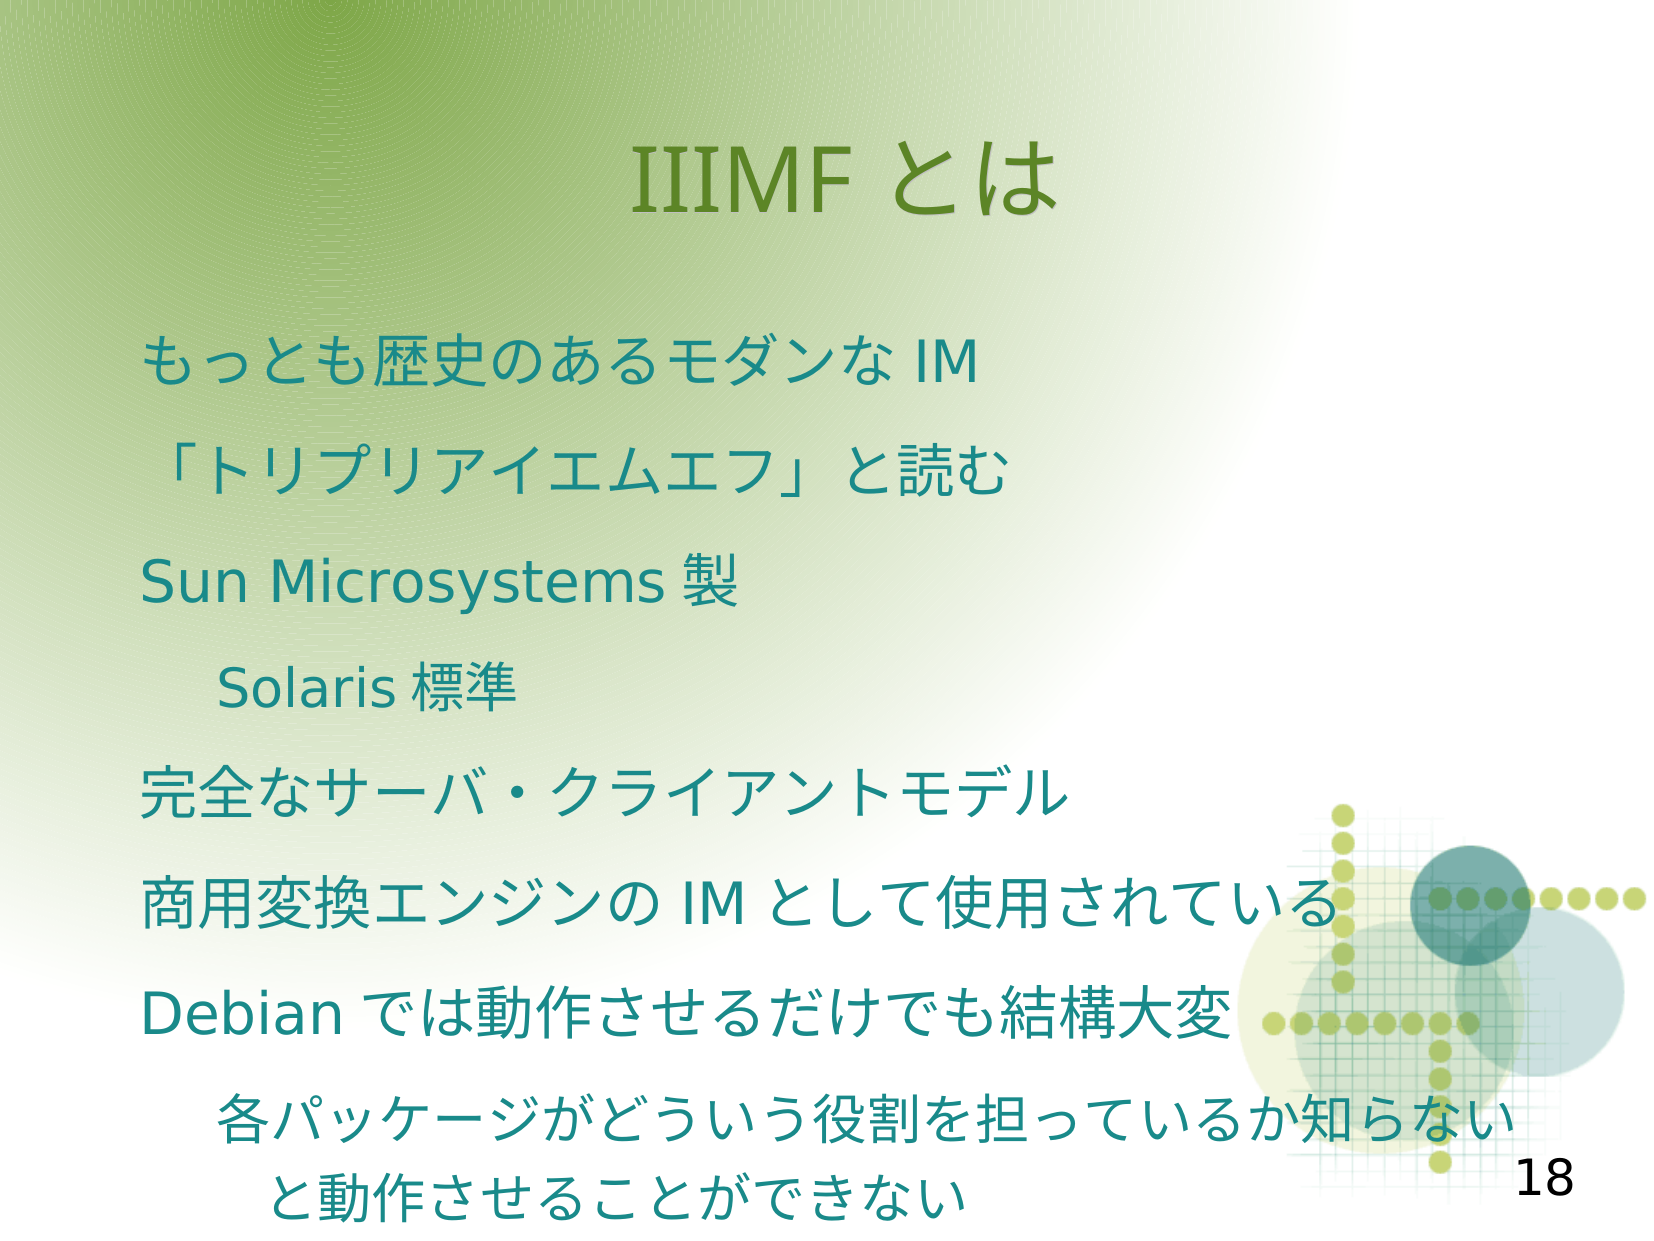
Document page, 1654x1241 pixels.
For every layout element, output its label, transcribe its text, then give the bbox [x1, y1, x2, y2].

title IIIMFとは [121, 73, 1534, 281]
list もっとも歴史のあるモダンなIM 「トリプリアイエムエフ」と読む Sun Microsystems製 Solaris標準 完全なサーバ・クライアントモデル 商用変換エンジンのIMとして使用されている Debianでは動作させるだけでも結構大変 各パッケージがどういう役割を担っているか知らないと動作させることができない httとかxbeとかiiimgcfとか用語も独自 [121, 315, 1534, 1156]
picture [1224, 792, 1654, 1211]
